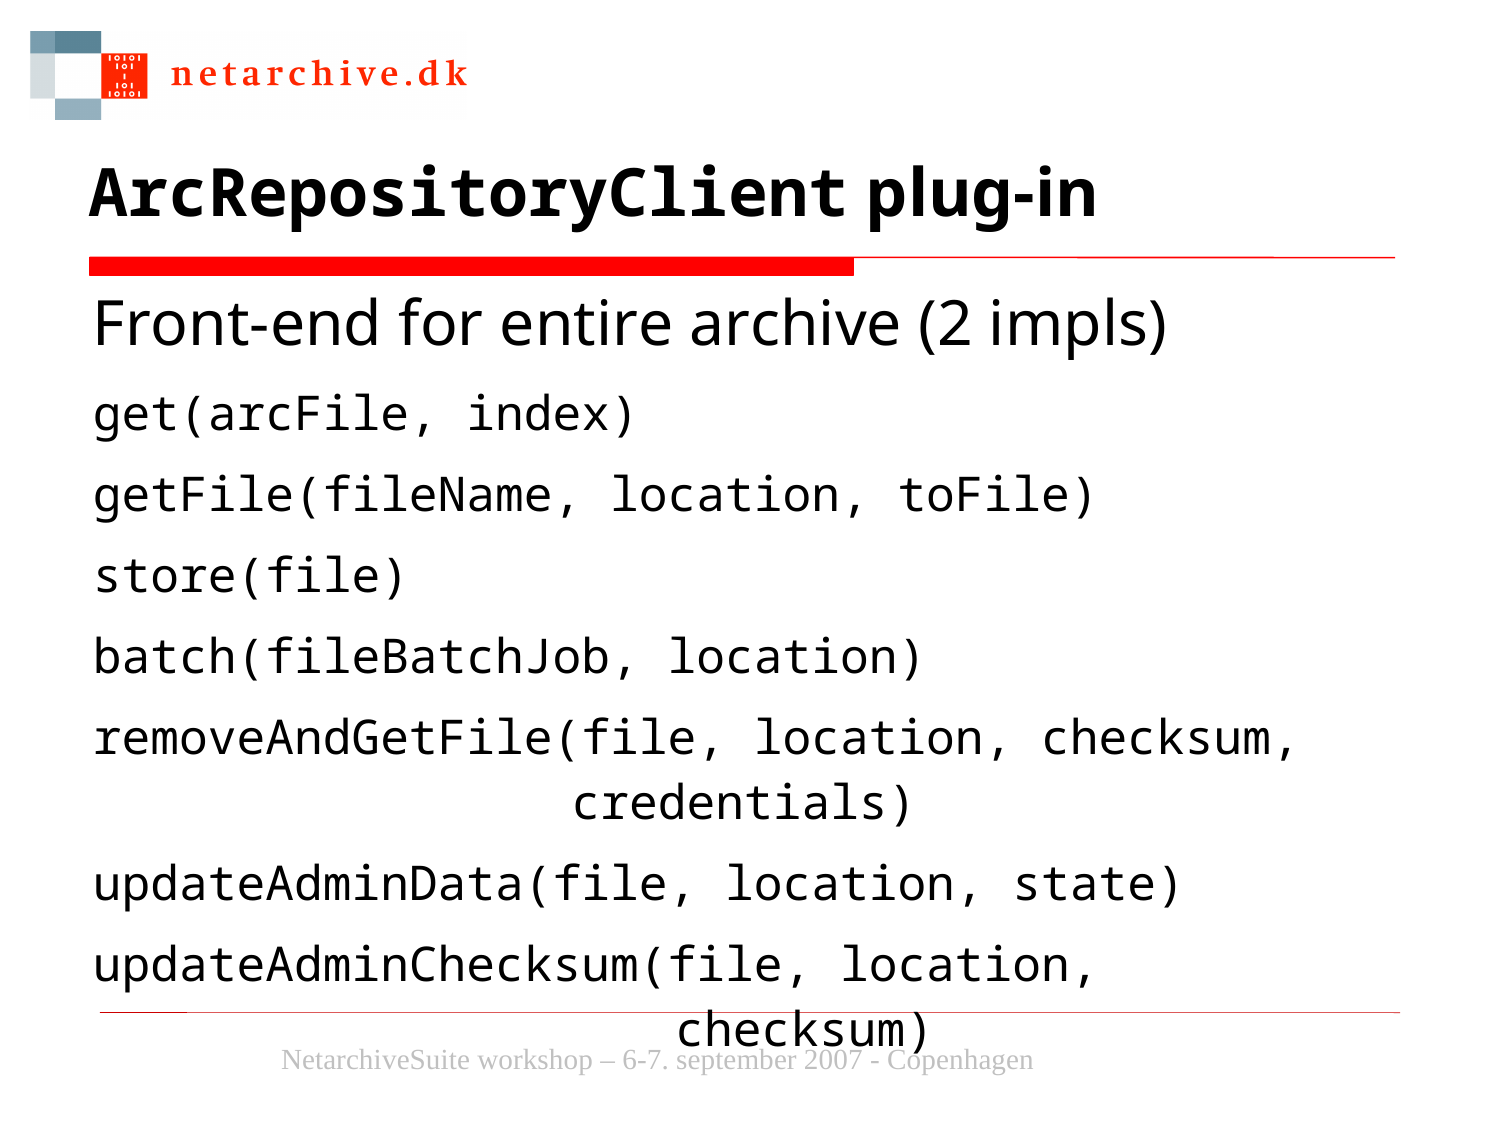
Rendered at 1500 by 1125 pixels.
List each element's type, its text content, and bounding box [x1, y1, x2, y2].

picture [29, 31, 467, 120]
list Front-end for entire archive (2 impls) get(arcFile, index) getFile(fileName, location, toFile) store(file) batch(fileBatchJob, location) removeAndGetFile(file, location, checksum, credentials) updateAdminData(file, location, state) updateAdminChecksum(file, location, checksum) [92, 278, 1406, 1000]
title ArcRepositoryClient plug-in [88, 137, 1401, 244]
